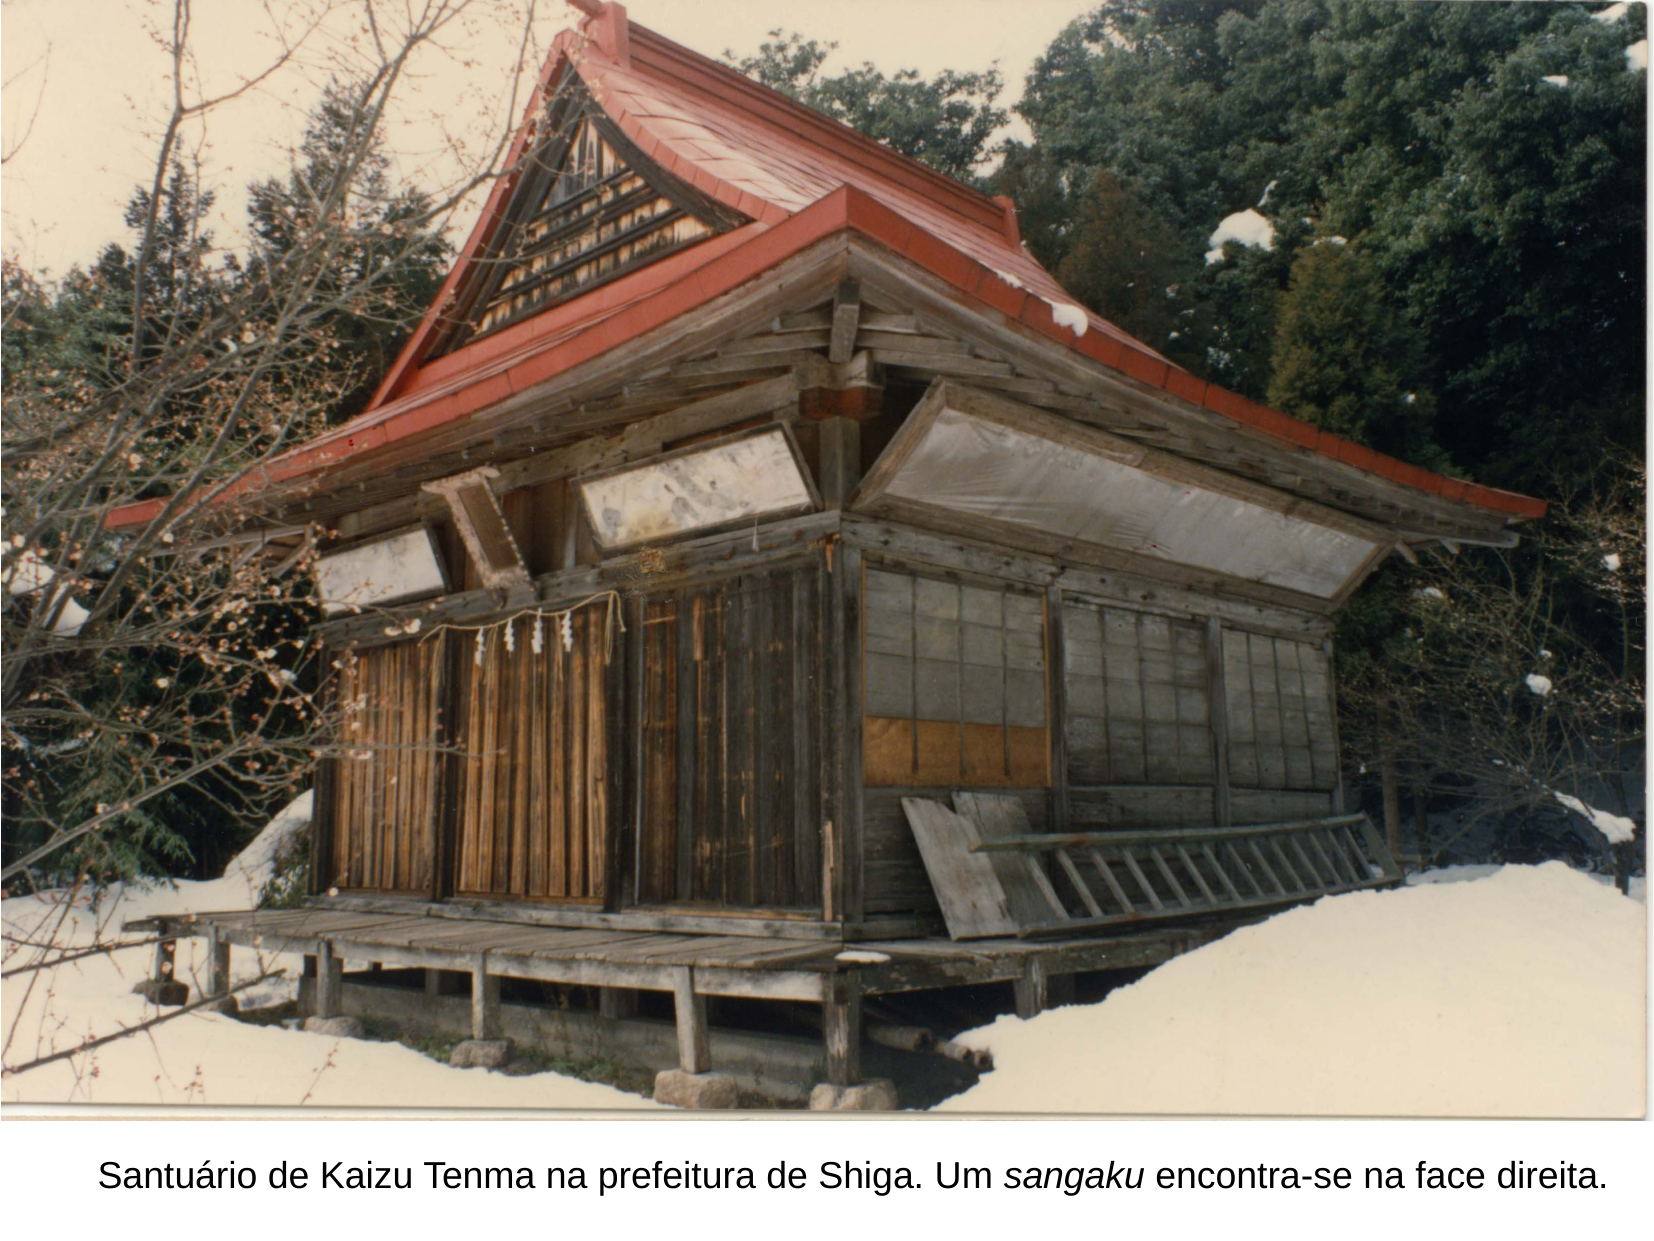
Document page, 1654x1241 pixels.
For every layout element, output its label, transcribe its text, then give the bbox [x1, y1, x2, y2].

text_box Santuário de Kaizu Tenma na prefeitura de Shiga. Um sangaku encontra-se na face direita. [82, 1147, 1624, 1204]
picture [1, 0, 1654, 1121]
